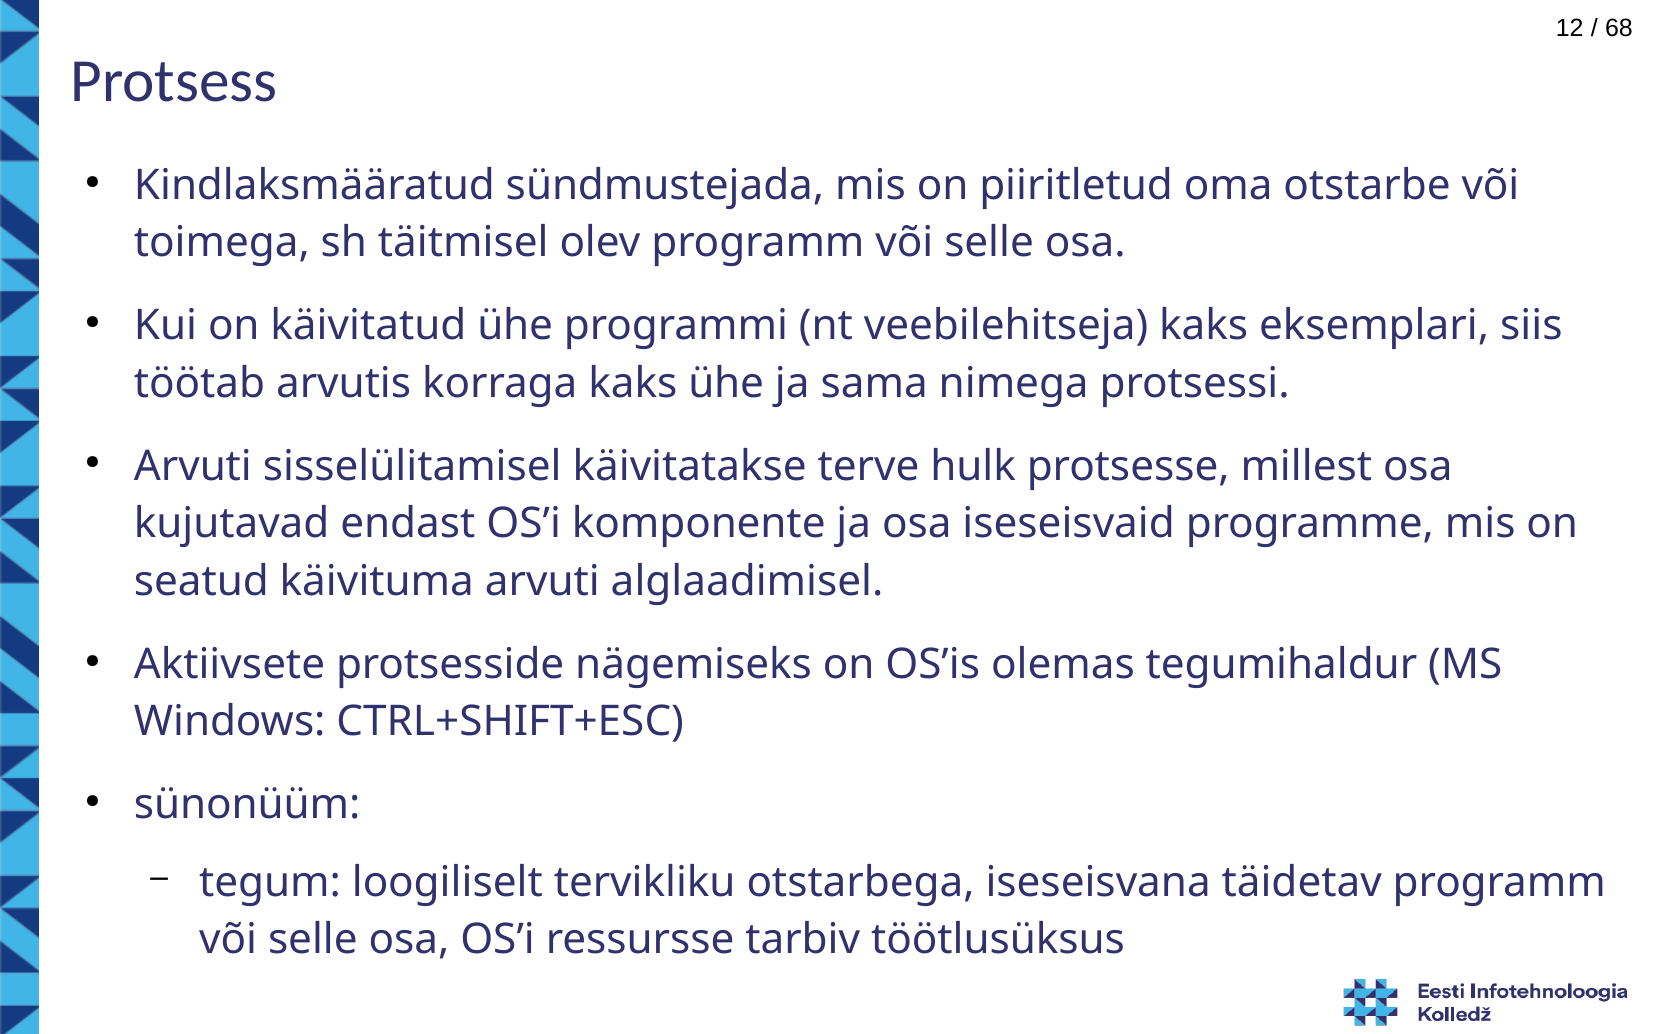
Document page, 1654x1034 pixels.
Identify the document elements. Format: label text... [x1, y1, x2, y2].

title Protsess [70, 41, 1630, 130]
list Kindlaksmääratud sündmustejada, mis on piiritletud oma otstarbe või toimega, sh täitmisel olev programm või selle osa. Kui on käivitatud ühe programmi (nt veebilehitseja) kaks eksemplari, siis töötab arvutis korraga kaks ühe ja sama nimega protsessi. Arvuti sisselülitamisel käivitatakse terve hulk protsesse, millest osa kujutavad endast OS’i komponente ja osa iseseisvaid programme, mis on seatud käivituma arvuti alglaadimisel. Aktiivsete protsesside nägemiseks on OS’is olemas tegumihaldur (MS Windows: CTRL+SHIFT+ESC) sünonüüm: tegum: loogiliselt tervikliku otstarbega, iseseisvana täidetav programm või selle osa, OS’i ressursse tarbiv töötlusüksus [68, 153, 1630, 969]
